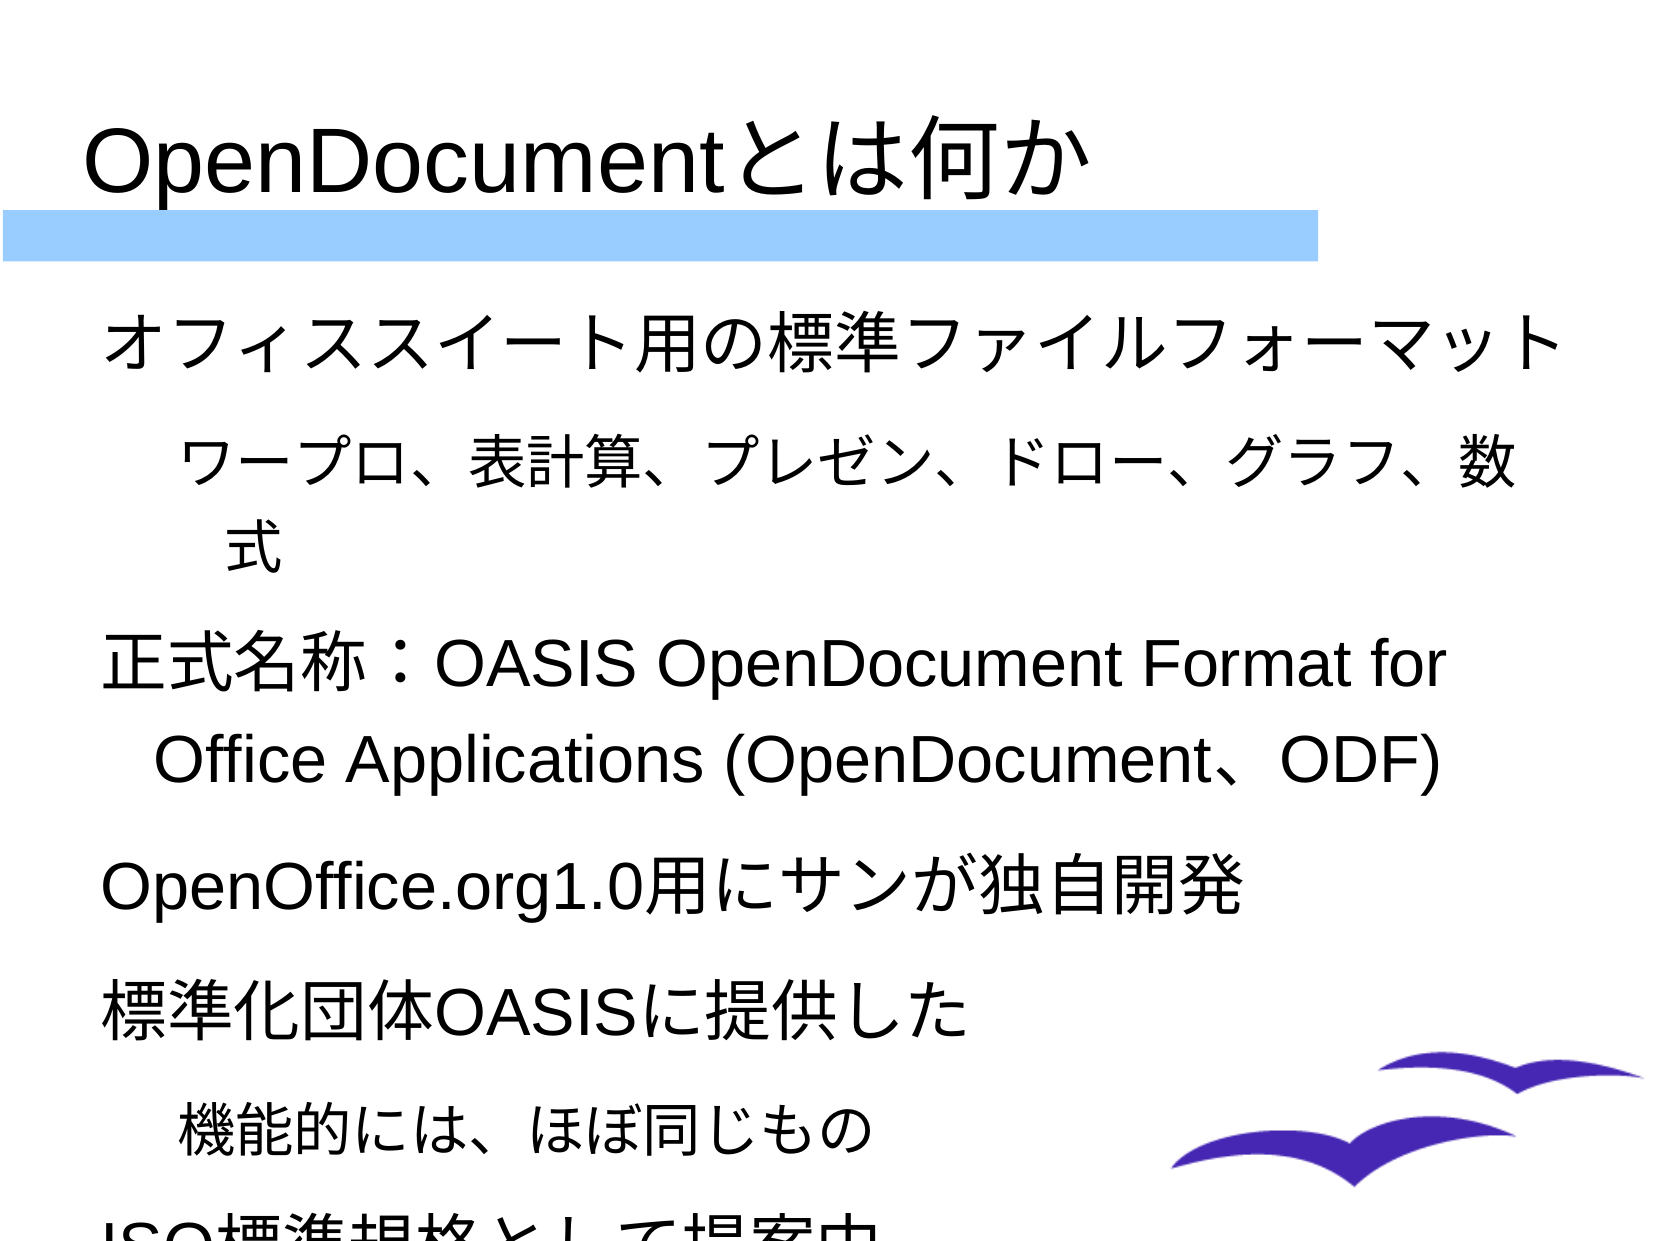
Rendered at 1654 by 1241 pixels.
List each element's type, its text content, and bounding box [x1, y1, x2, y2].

picture [1166, 1044, 1654, 1192]
text_box [2, 210, 1319, 262]
list オフィススイート用の標準ファイルフォーマット ワープロ、表計算、プレゼン、ドロー、グラフ、数式 正式名称：OASIS OpenDocument Format for Office Applications (OpenDocument、ODF) OpenOffice.org1.0用にサンが独自開発 標準化団体OASISに提供した 機能的には、ほぼ同じもの ISO標準規格として提案中 2006年6月に投票予定 [82, 290, 1571, 1109]
title OpenDocumentとは何か [82, 49, 1571, 257]
